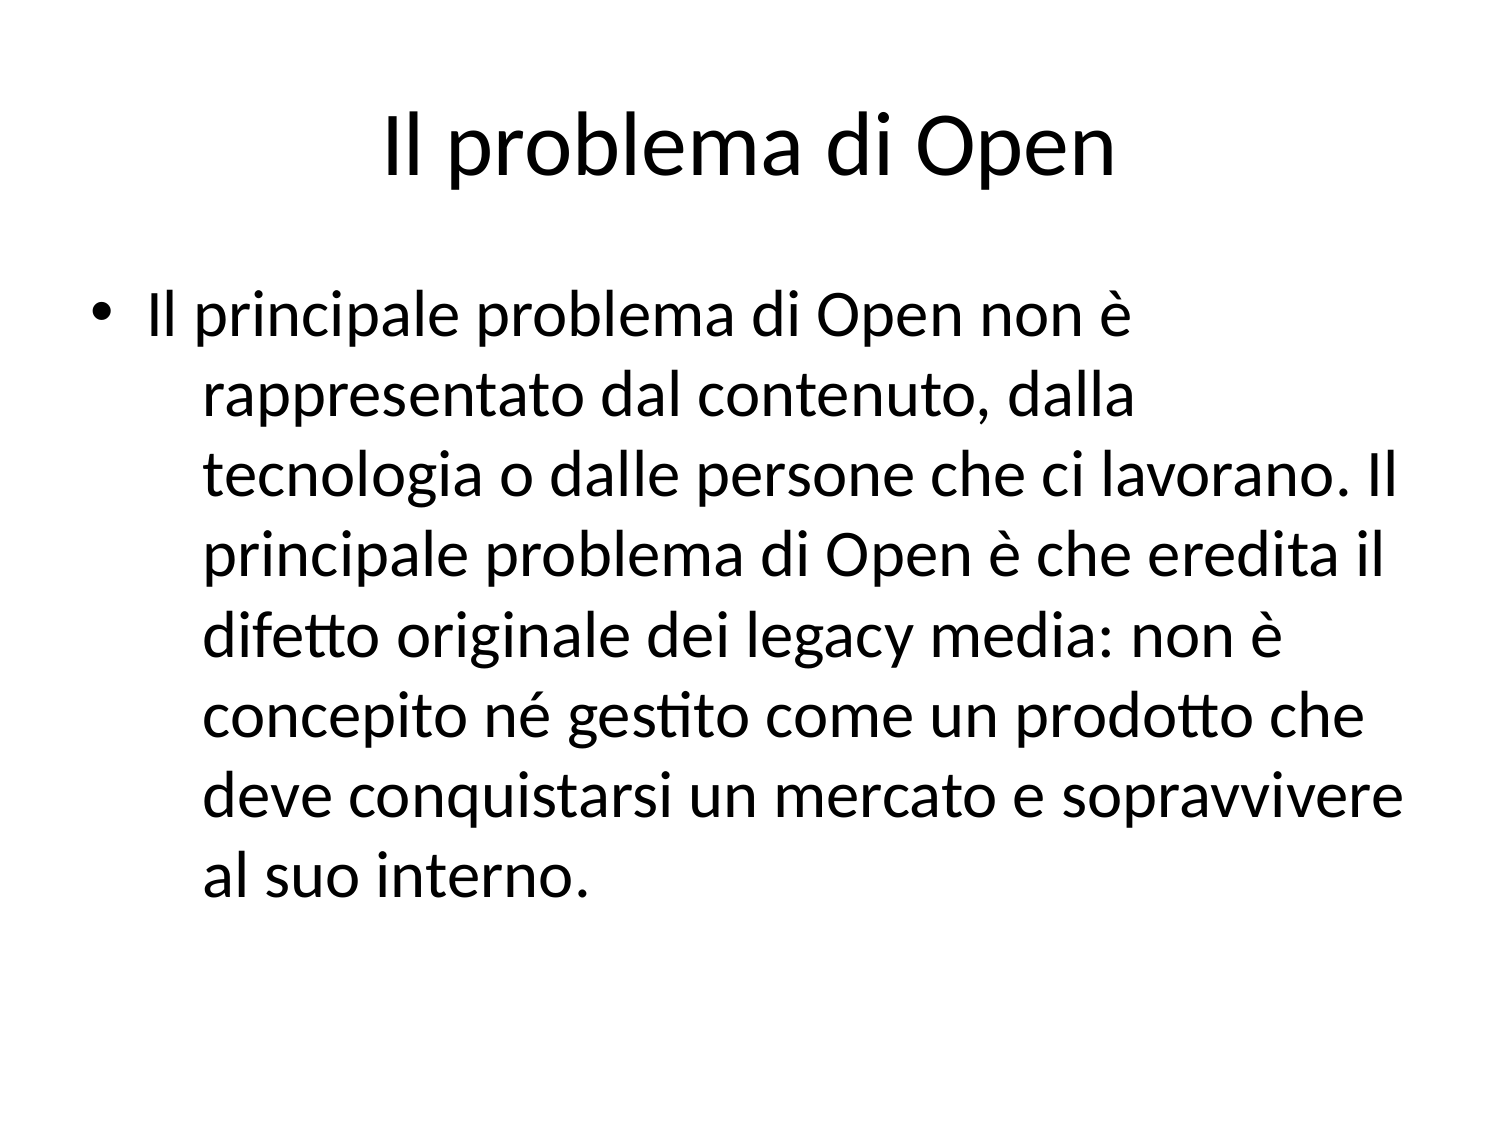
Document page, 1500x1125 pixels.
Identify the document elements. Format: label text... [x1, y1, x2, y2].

title Il problema di Open [75, 45, 1426, 233]
list Il principale problema di Open non è rappresentato dal contenuto, dalla tecnologia o dalle persone che ci lavorano. Il principale problema di Open è che eredita il difetto originale dei legacy media: non è concepito né gestito come un prodotto che deve conquistarsi un mercato e sopravvivere al suo interno. [75, 262, 1426, 1005]
